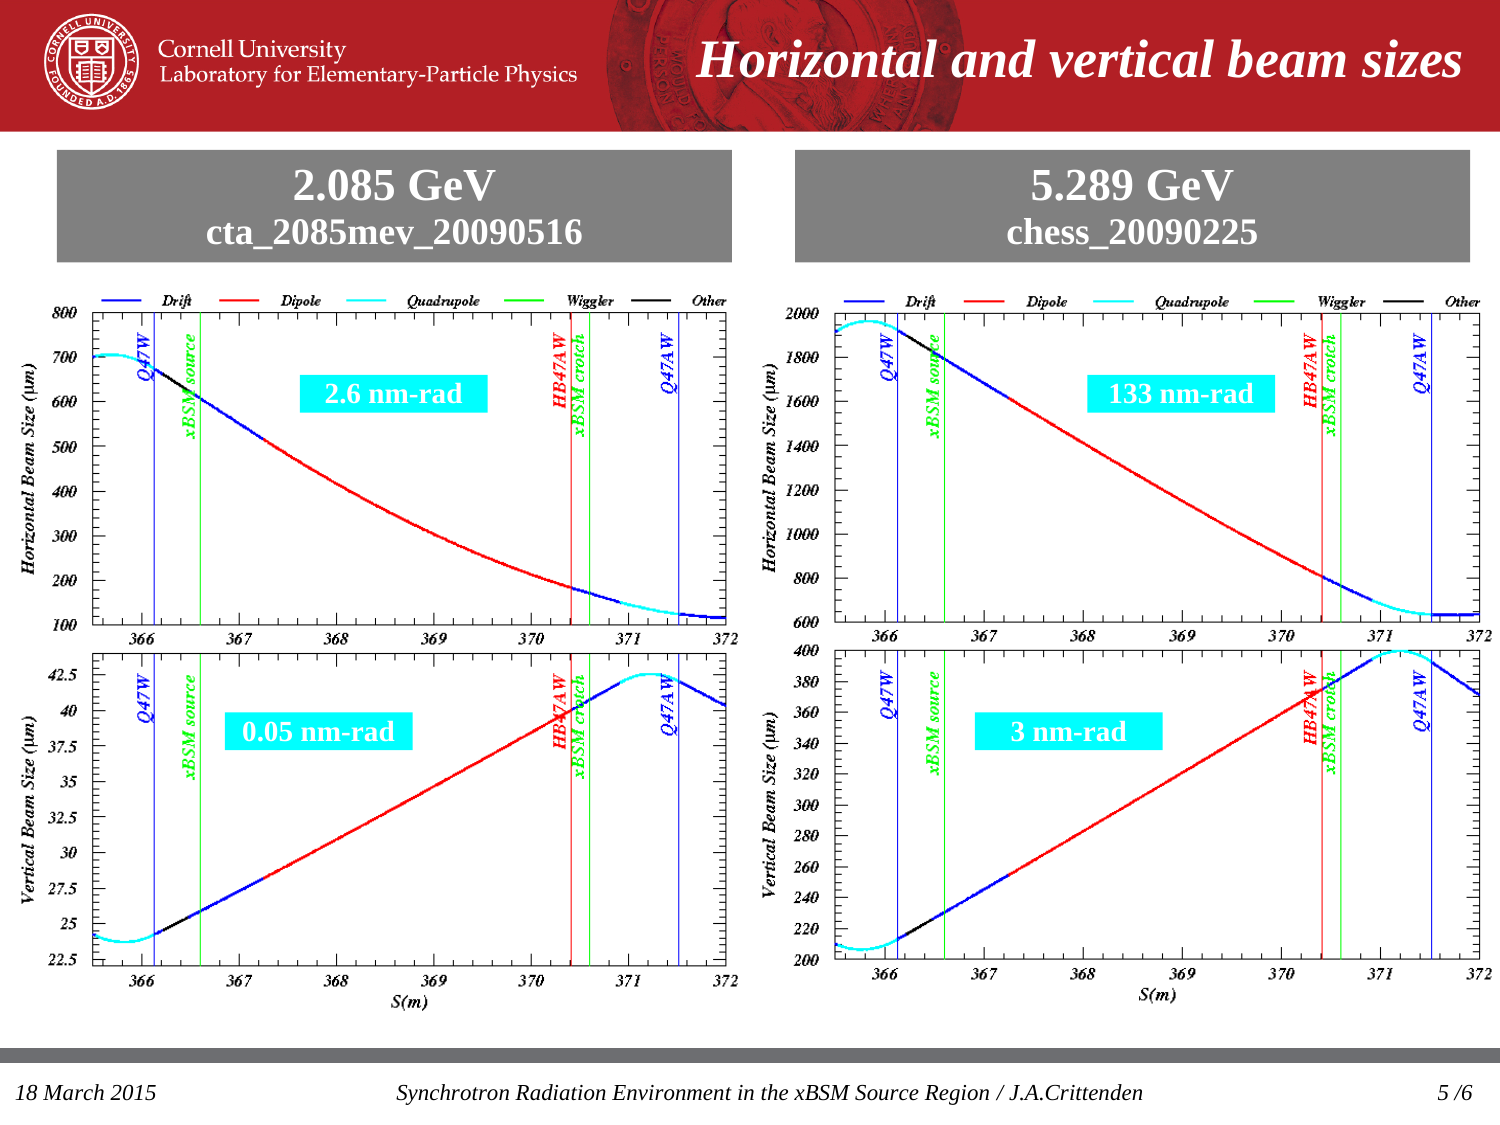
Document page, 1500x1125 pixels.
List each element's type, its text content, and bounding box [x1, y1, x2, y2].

text_box 133 nm-rad [1087, 374, 1276, 413]
picture [0, 293, 1500, 1013]
text_box 3 nm-rad [974, 712, 1163, 751]
text_box 0.05 nm-rad [224, 712, 413, 751]
picture [0, 0, 1500, 132]
text_box 5.289 GeV chess_20090225 [795, 149, 1471, 263]
text_box 2.085 GeV cta_2085mev_20090516 [56, 149, 732, 263]
title Horizontal and vertical beam sizes [675, 6, 1500, 113]
text_box 2.6 nm-rad [299, 374, 488, 413]
